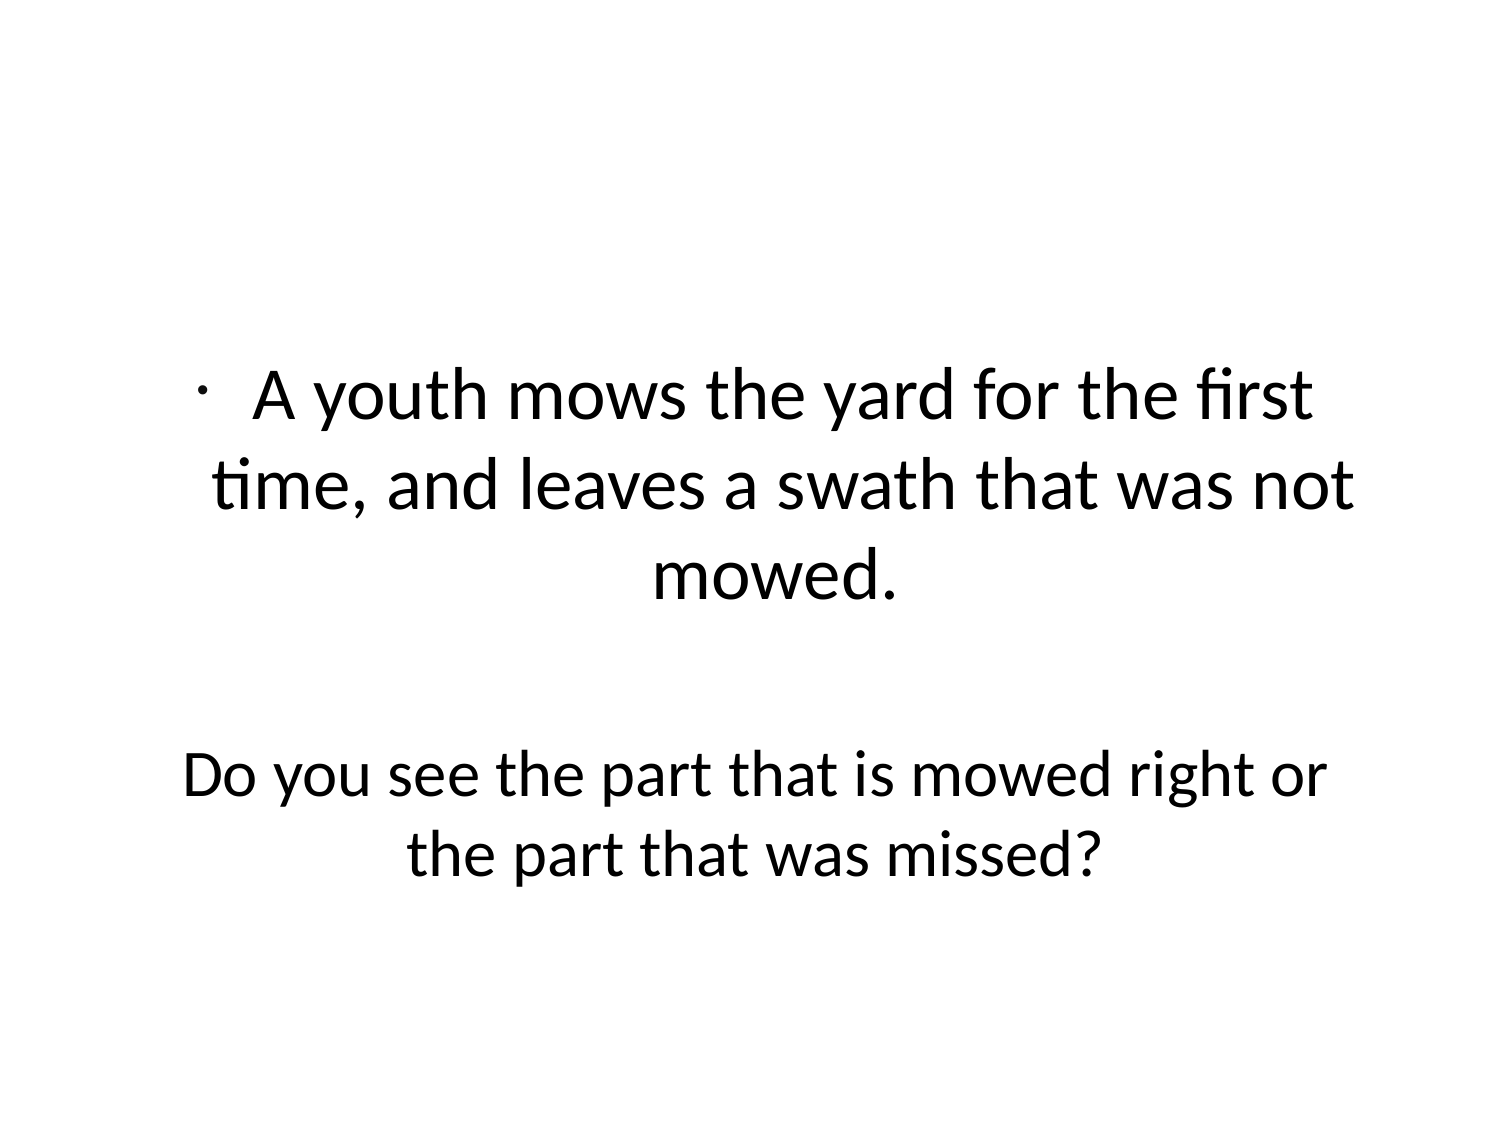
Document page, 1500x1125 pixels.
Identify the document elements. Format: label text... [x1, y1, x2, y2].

list A youth mows the yard for the first time, and leaves a swath that was not mowed. [118, 337, 1394, 638]
title Do you see the part that is mowed right or the part that was missed? [118, 722, 1394, 947]
